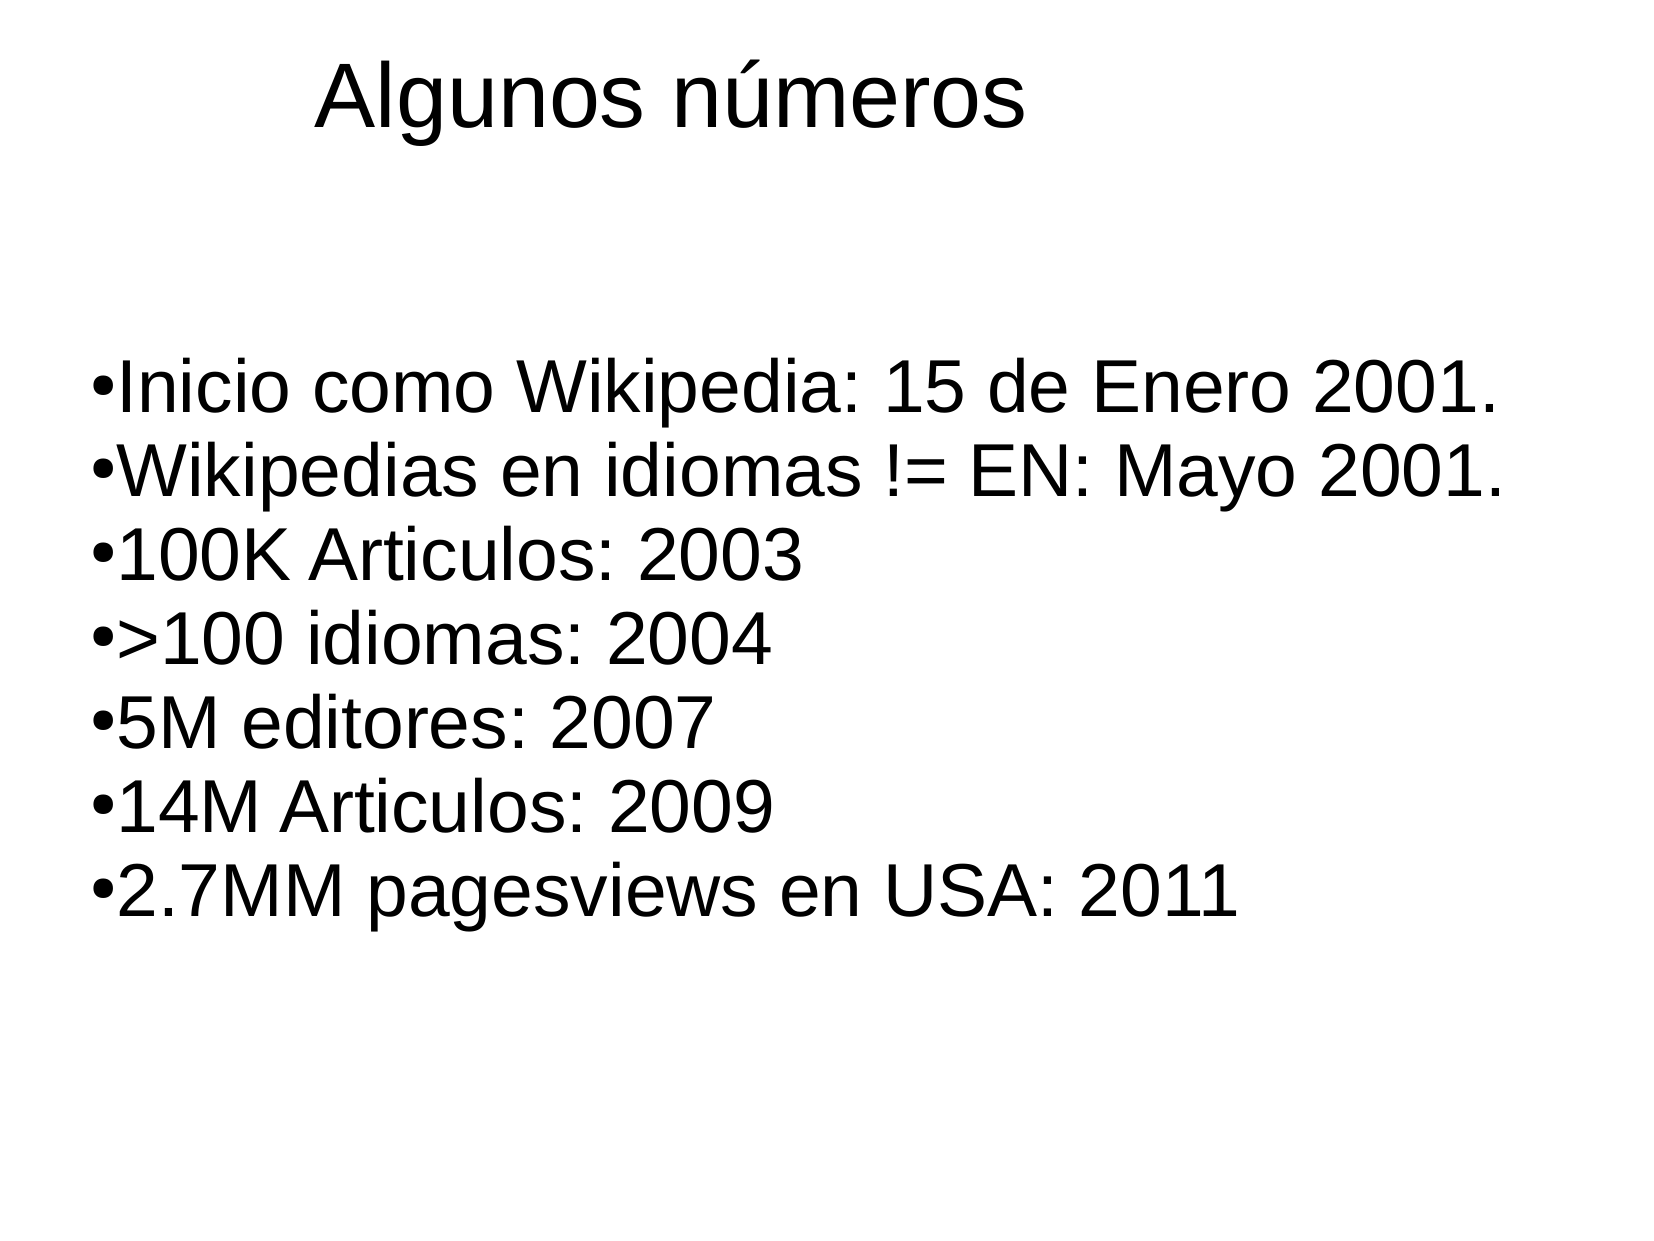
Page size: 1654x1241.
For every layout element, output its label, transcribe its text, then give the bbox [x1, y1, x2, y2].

text_box Algunos números [300, 37, 1388, 155]
text_box Inicio como Wikipedia: 15 de Enero 2001. Wikipedias en idiomas != EN: Mayo 2001. 100K Articulos: 2003 >100 idiomas: 2004 5M editores: 2007 14M Articulos: 2009 2.7MM pagesviews en USA: 2011 [75, 337, 1576, 941]
